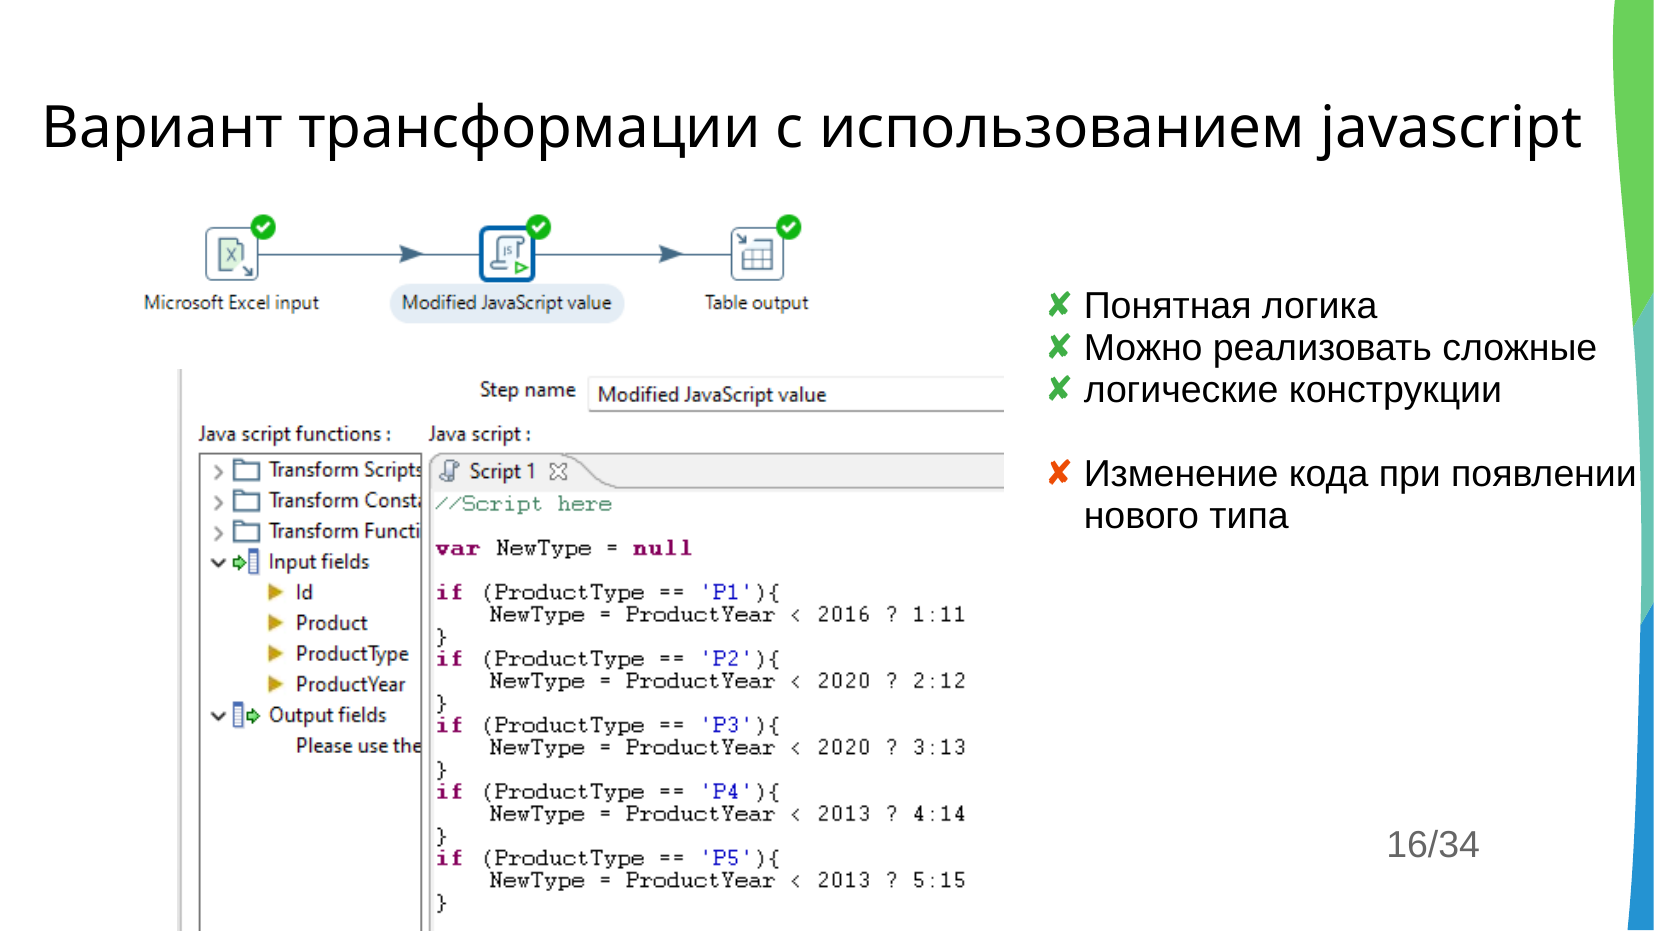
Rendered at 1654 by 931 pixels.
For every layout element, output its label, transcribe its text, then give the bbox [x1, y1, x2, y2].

picture [118, 204, 839, 355]
picture [177, 369, 1004, 931]
text_box Понятная логика Можно реализовать сложные логические конструкции Изменение кода при появлении нового типа [1033, 277, 1654, 544]
title Вариант трансформации с использованием javascript [0, 45, 1625, 204]
text_box <номер>/34 [1380, 815, 1616, 873]
